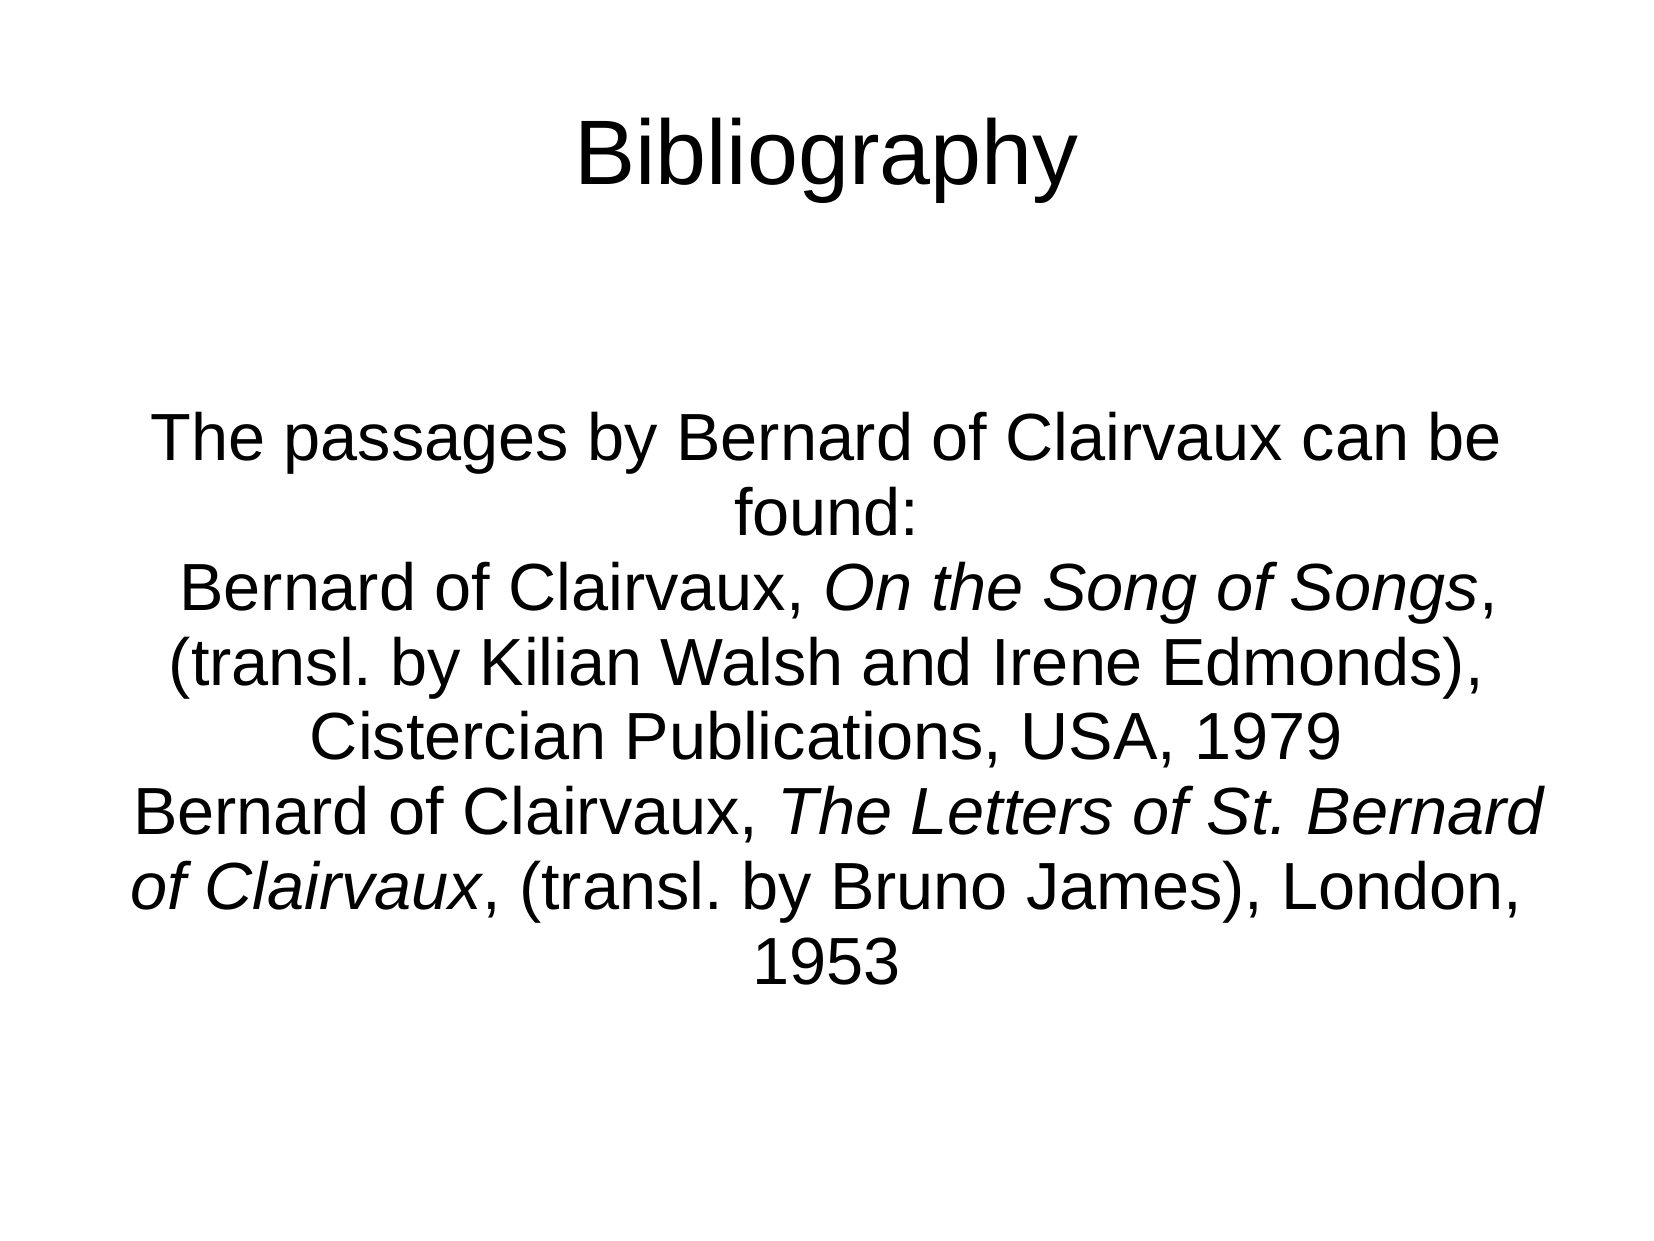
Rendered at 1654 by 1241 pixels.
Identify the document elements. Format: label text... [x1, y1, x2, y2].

title Bibliography [82, 56, 1571, 250]
subtitle The passages by Bernard of Clairvaux can be found: Bernard of Clairvaux, On the Song of Songs, (transl. by Kilian Walsh and Irene Edmonds), Cistercian Publications, USA, 1979 Bernard of Clairvaux, The Letters of St. Bernard of Clairvaux, (transl. by Bruno James), London, 1953 [82, 297, 1571, 1102]
